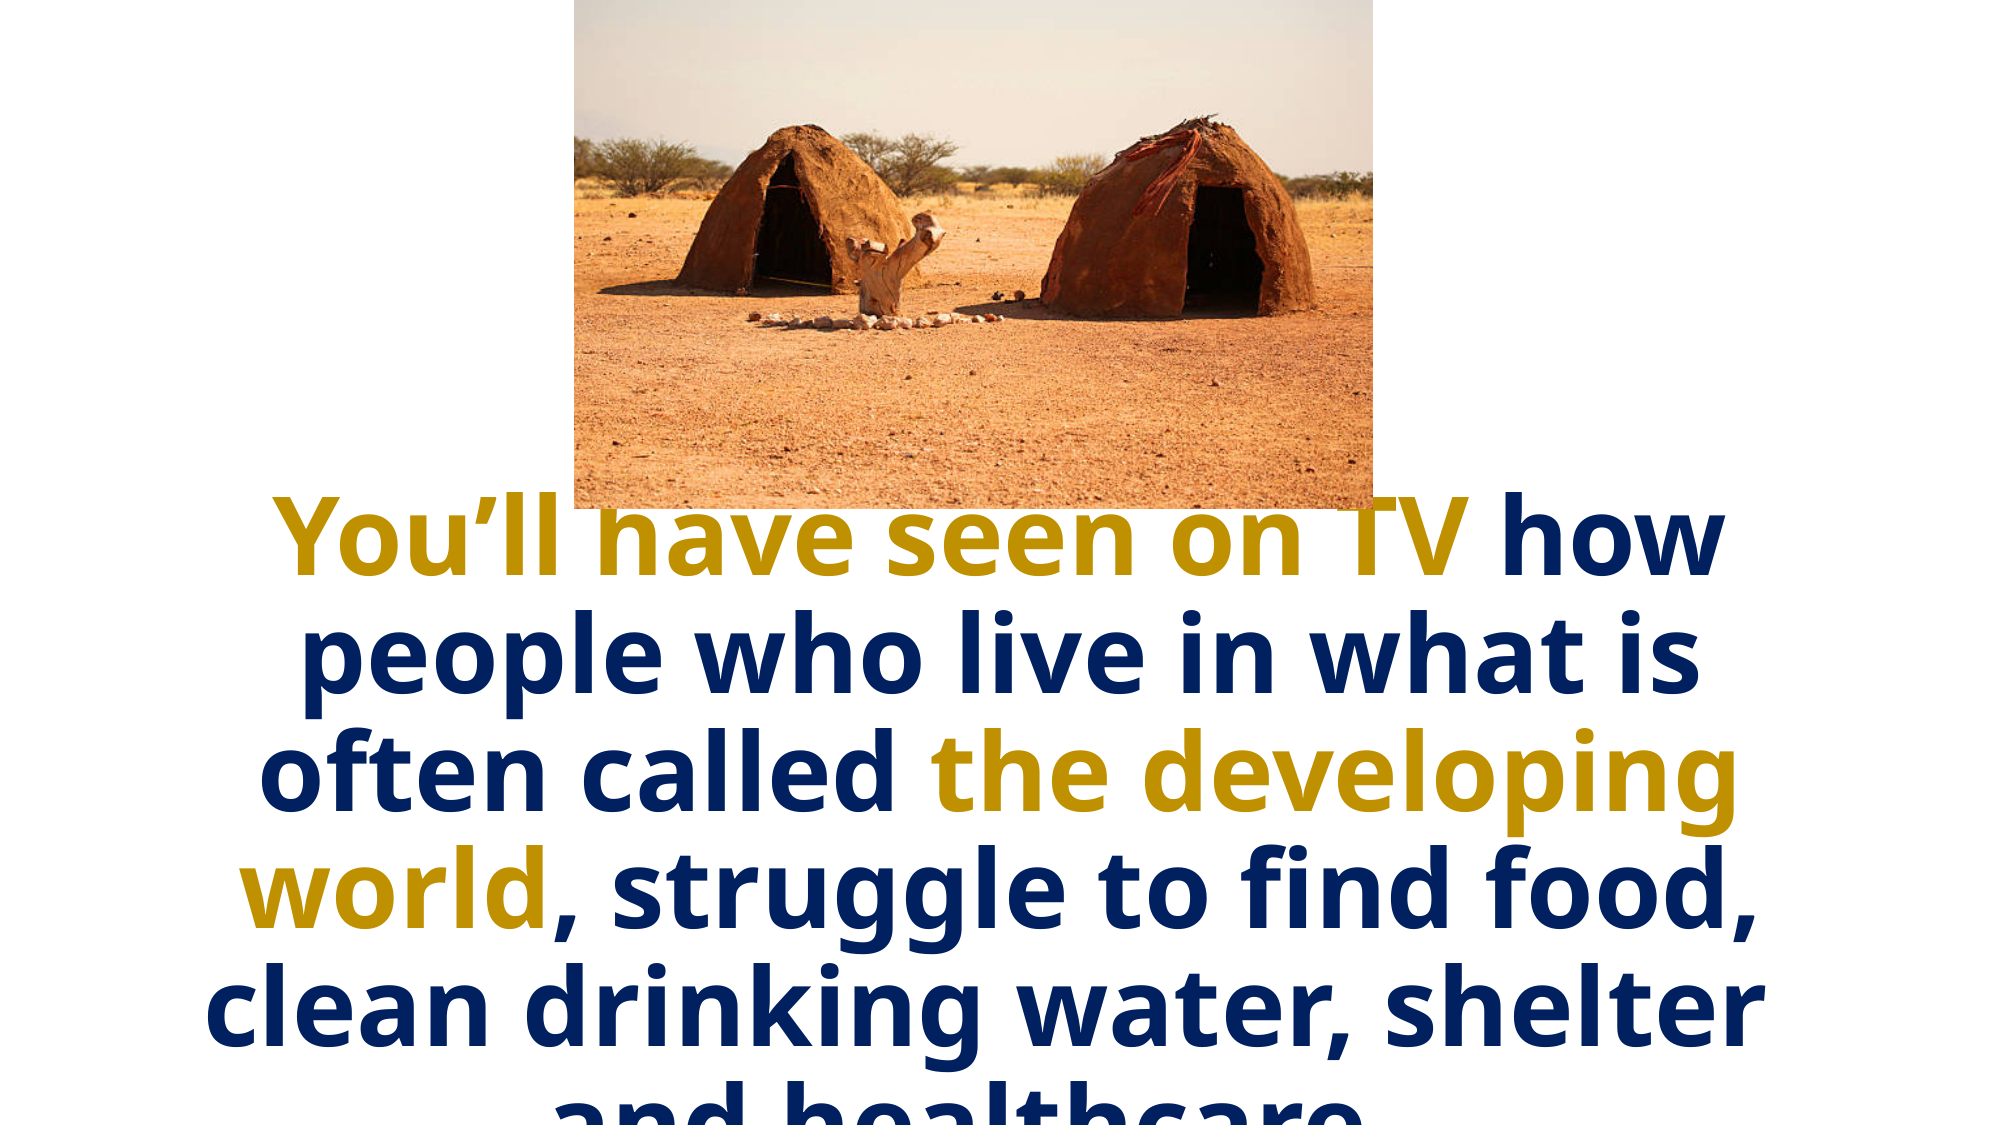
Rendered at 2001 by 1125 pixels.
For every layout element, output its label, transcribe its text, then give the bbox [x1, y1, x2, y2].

title You’ll have seen on TV how people who live in what is often called the developing world, struggle to find food, clean drinking water, shelter and healthcare. [137, 472, 1863, 1125]
picture [574, 0, 1373, 509]
